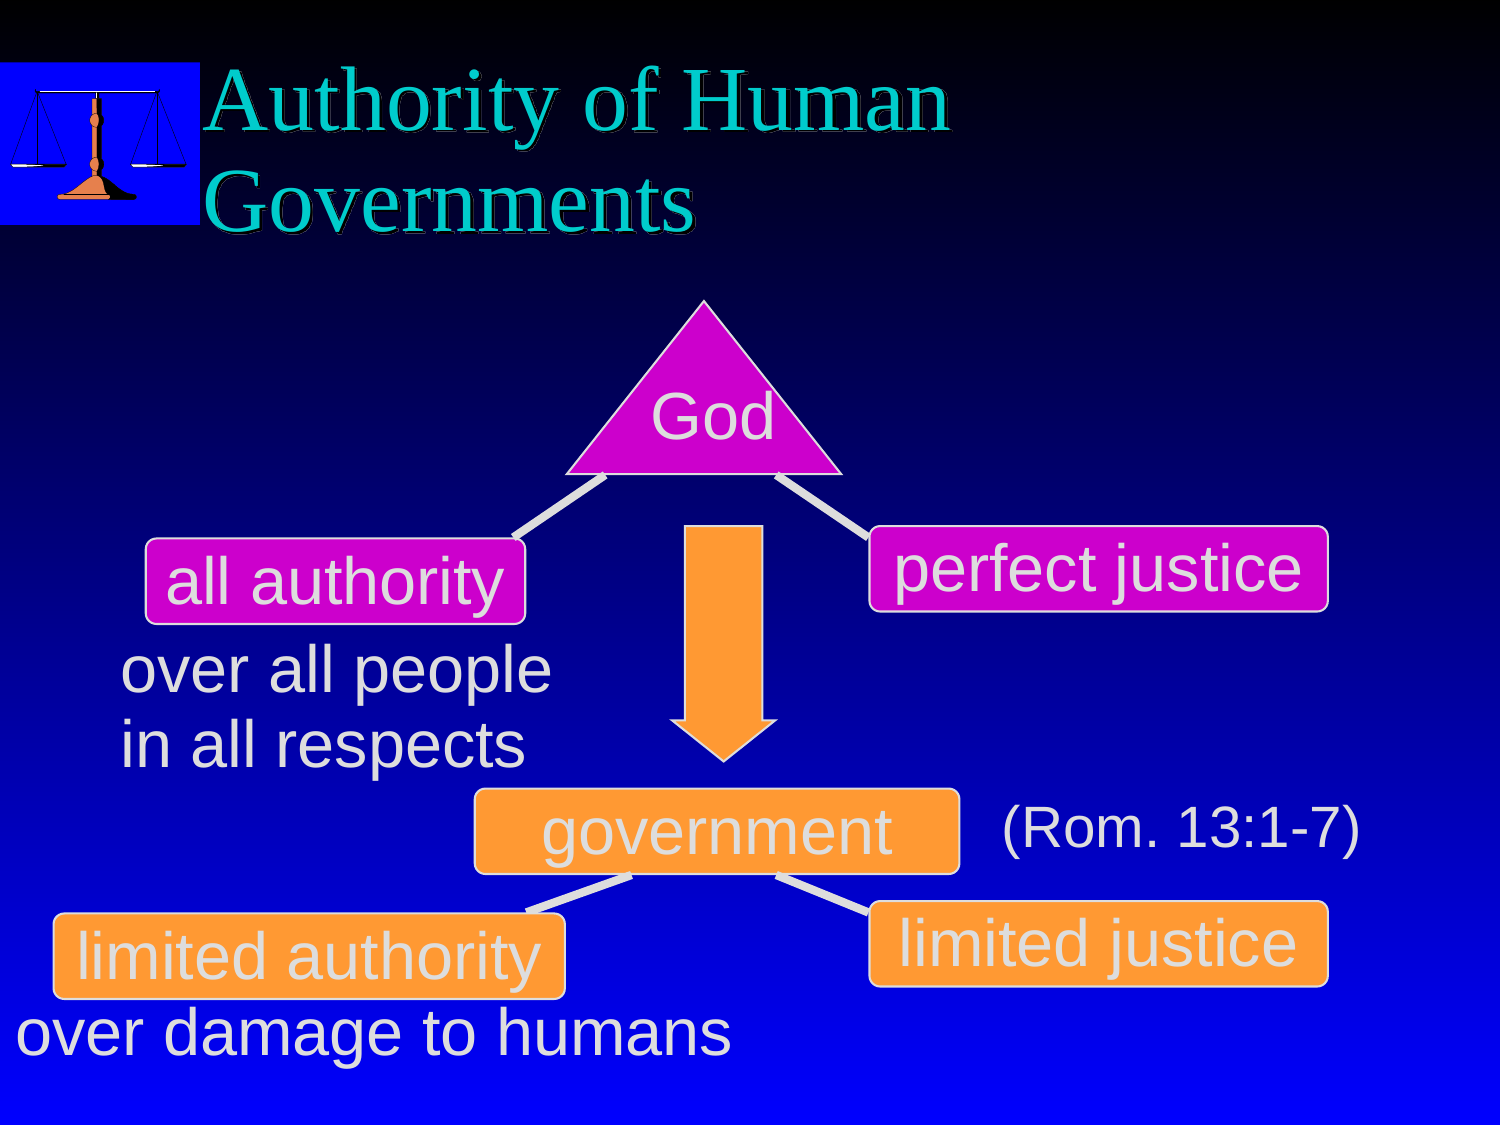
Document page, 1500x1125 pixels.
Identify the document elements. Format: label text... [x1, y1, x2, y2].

text_box limited justice [869, 901, 1328, 987]
text_box all authority [145, 538, 526, 624]
title Authority of Human Governments [187, 40, 1463, 260]
text_box (Rom. 13:1-7) [986, 787, 1435, 868]
text_box God [566, 301, 842, 475]
text_box limited authority [53, 913, 565, 987]
text_box over damage to humans [0, 987, 869, 1078]
text_box government [474, 788, 960, 875]
text_box over all people in all respects [105, 624, 606, 790]
text_box [672, 526, 776, 762]
text_box perfect justice [869, 526, 1328, 612]
